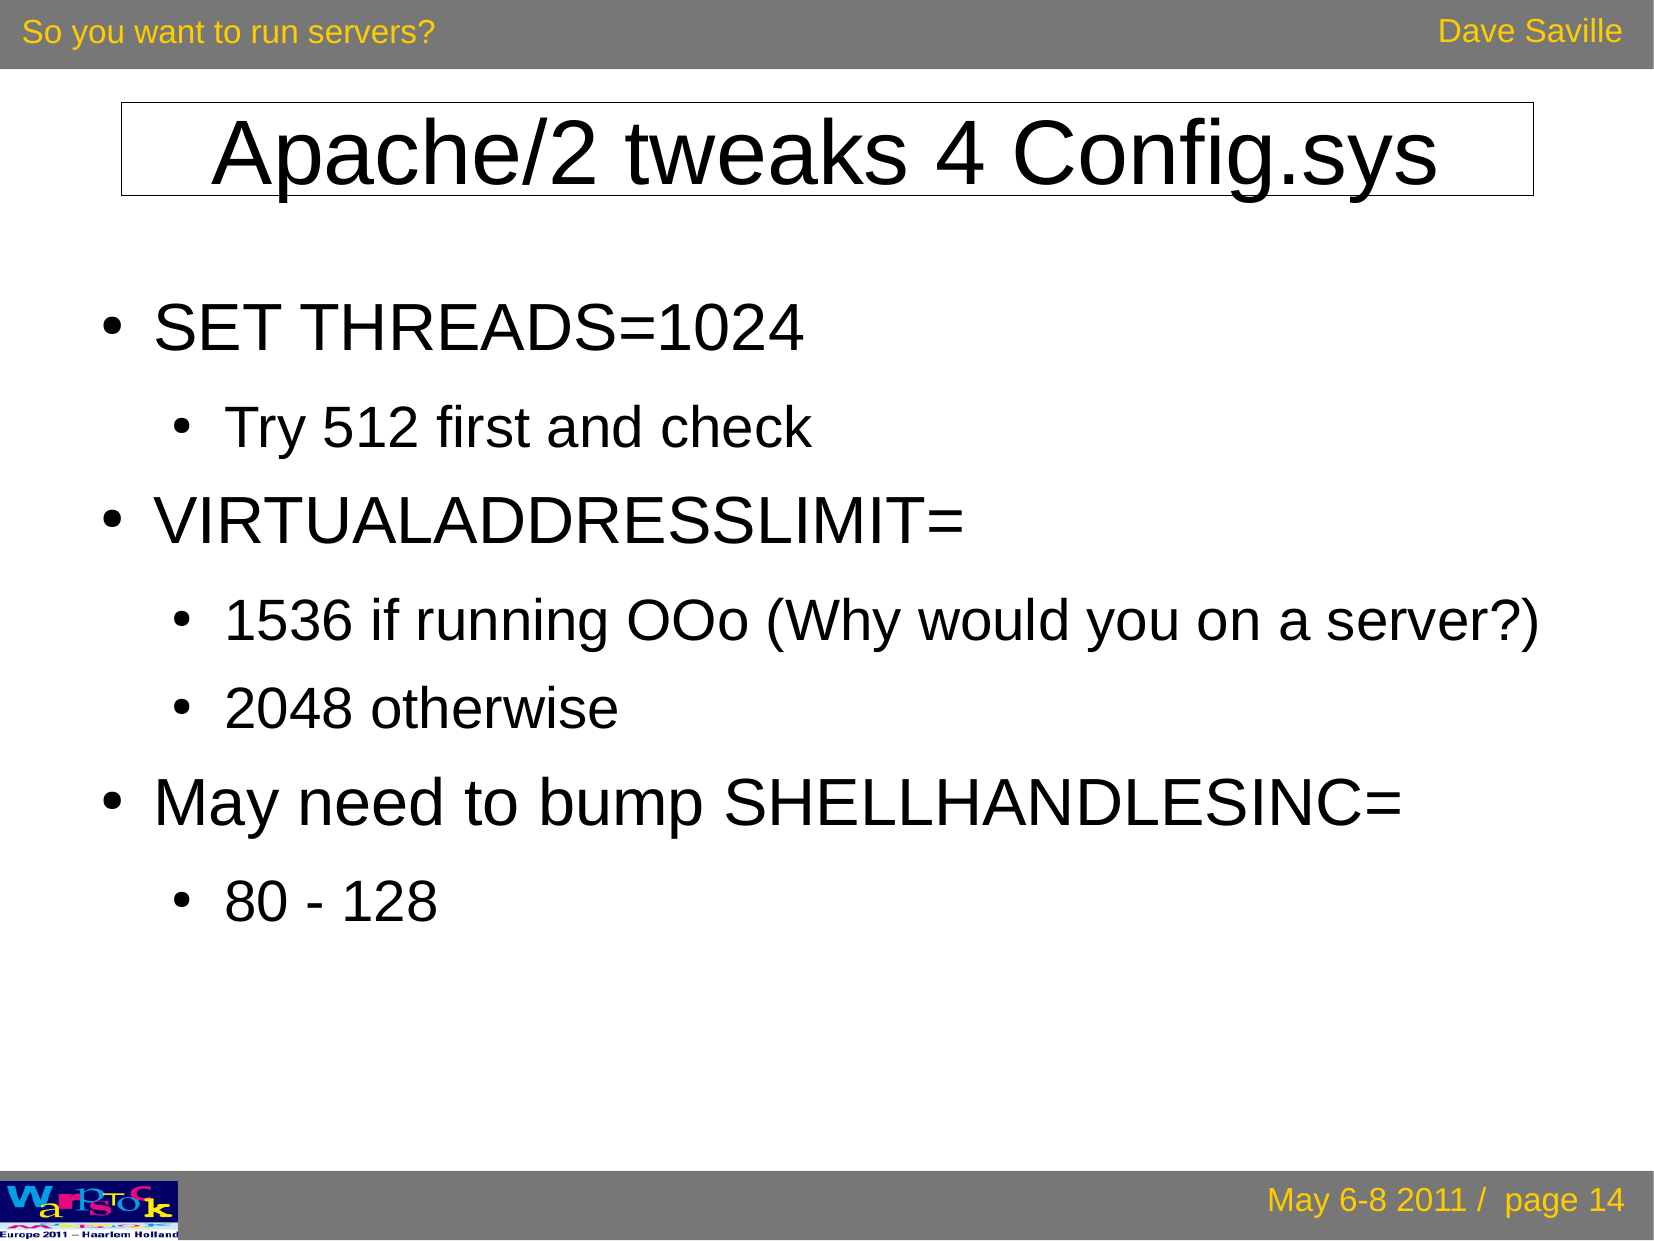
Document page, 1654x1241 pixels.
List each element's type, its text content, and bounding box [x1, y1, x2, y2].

title Apache/2 tweaks 4 Config.sys [82, 56, 1571, 250]
list SET THREADS=1024 Try 512 first and check VIRTUALADDRESSLIMIT= 1536 if running OOo (Why would you on a server?) 2048 otherwise May need to bump SHELLHANDLESINC= 80 - 128 [82, 290, 1571, 1109]
picture [0, 1181, 178, 1241]
